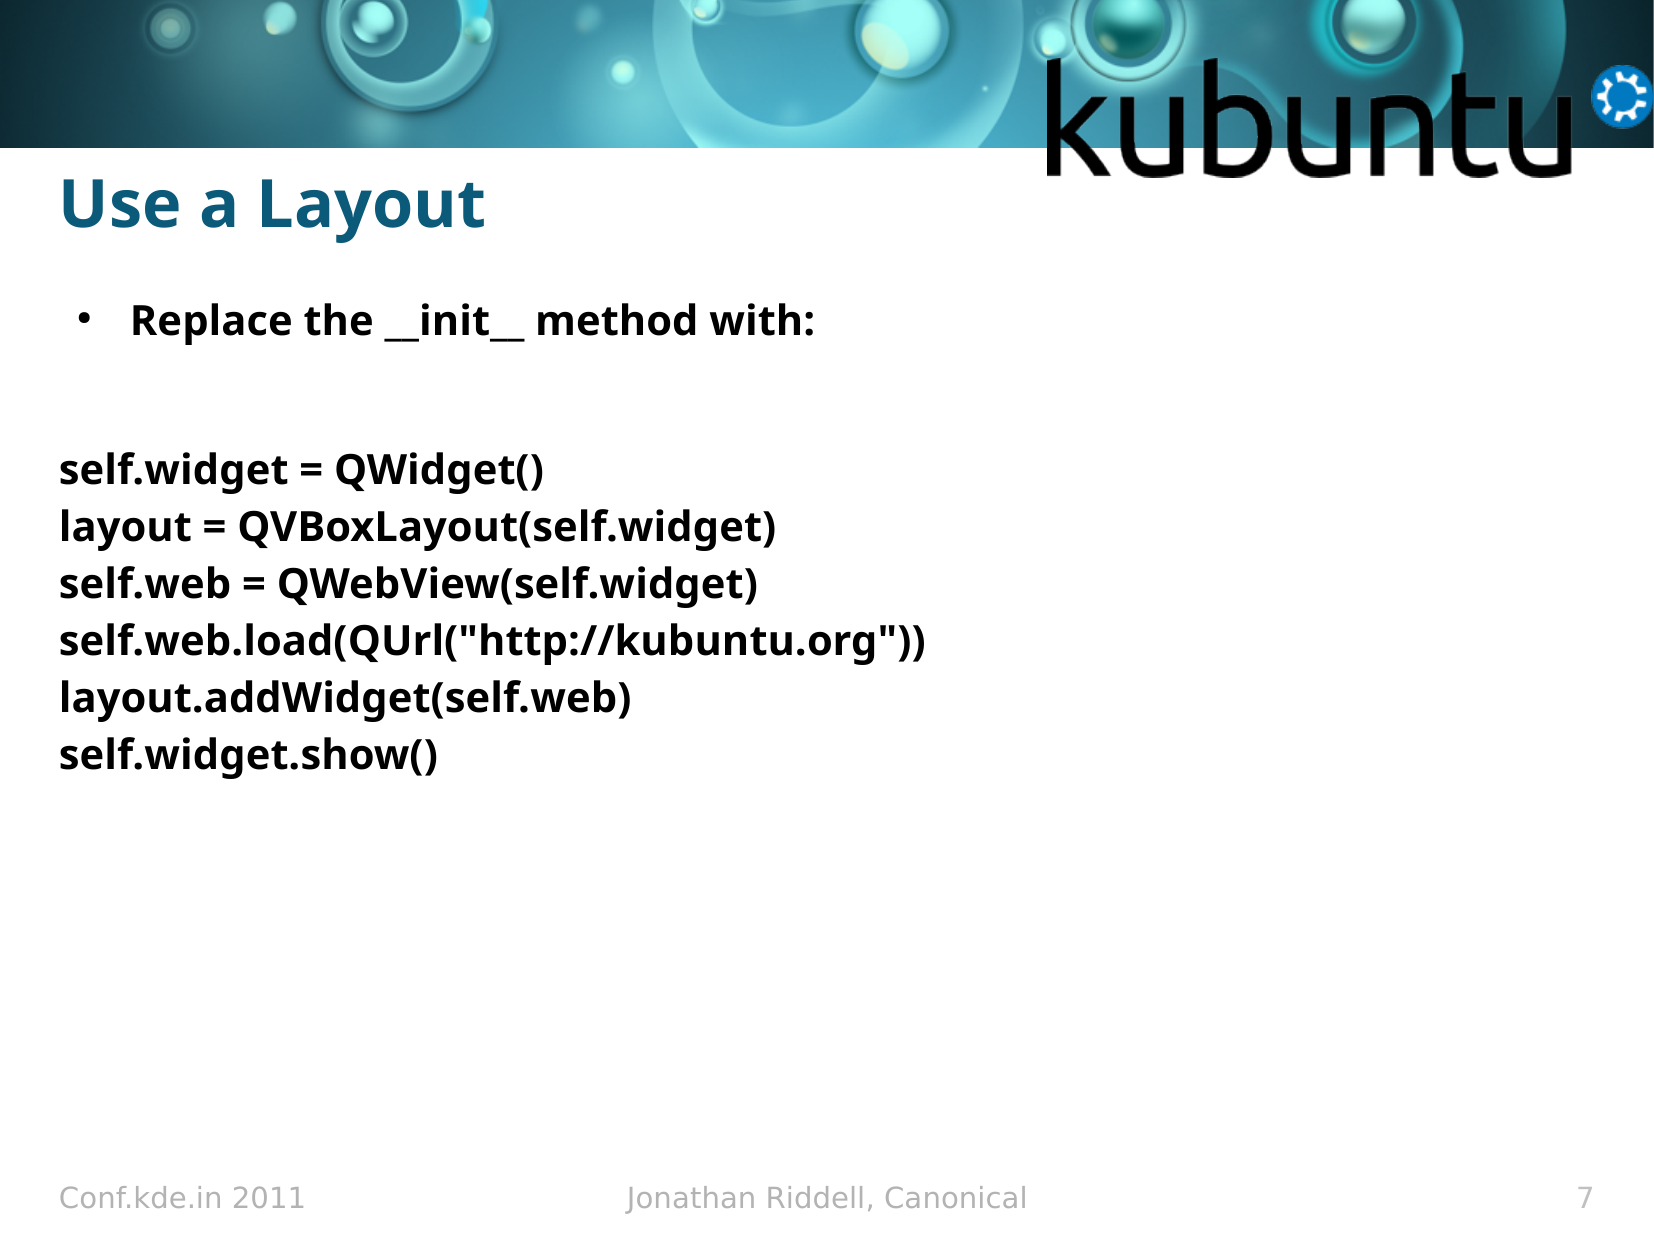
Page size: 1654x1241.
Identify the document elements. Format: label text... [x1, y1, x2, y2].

picture [0, 0, 1654, 178]
list Replace the __init__ method with: self.widget = QWidget() layout = QVBoxLayout(self.widget) self.web = QWebView(self.widget) self.web.load(QUrl("http://kubuntu.org")) layout.addWidget(self.web) self.widget.show() [59, 290, 1595, 1109]
title Use a Layout [59, 147, 1595, 257]
